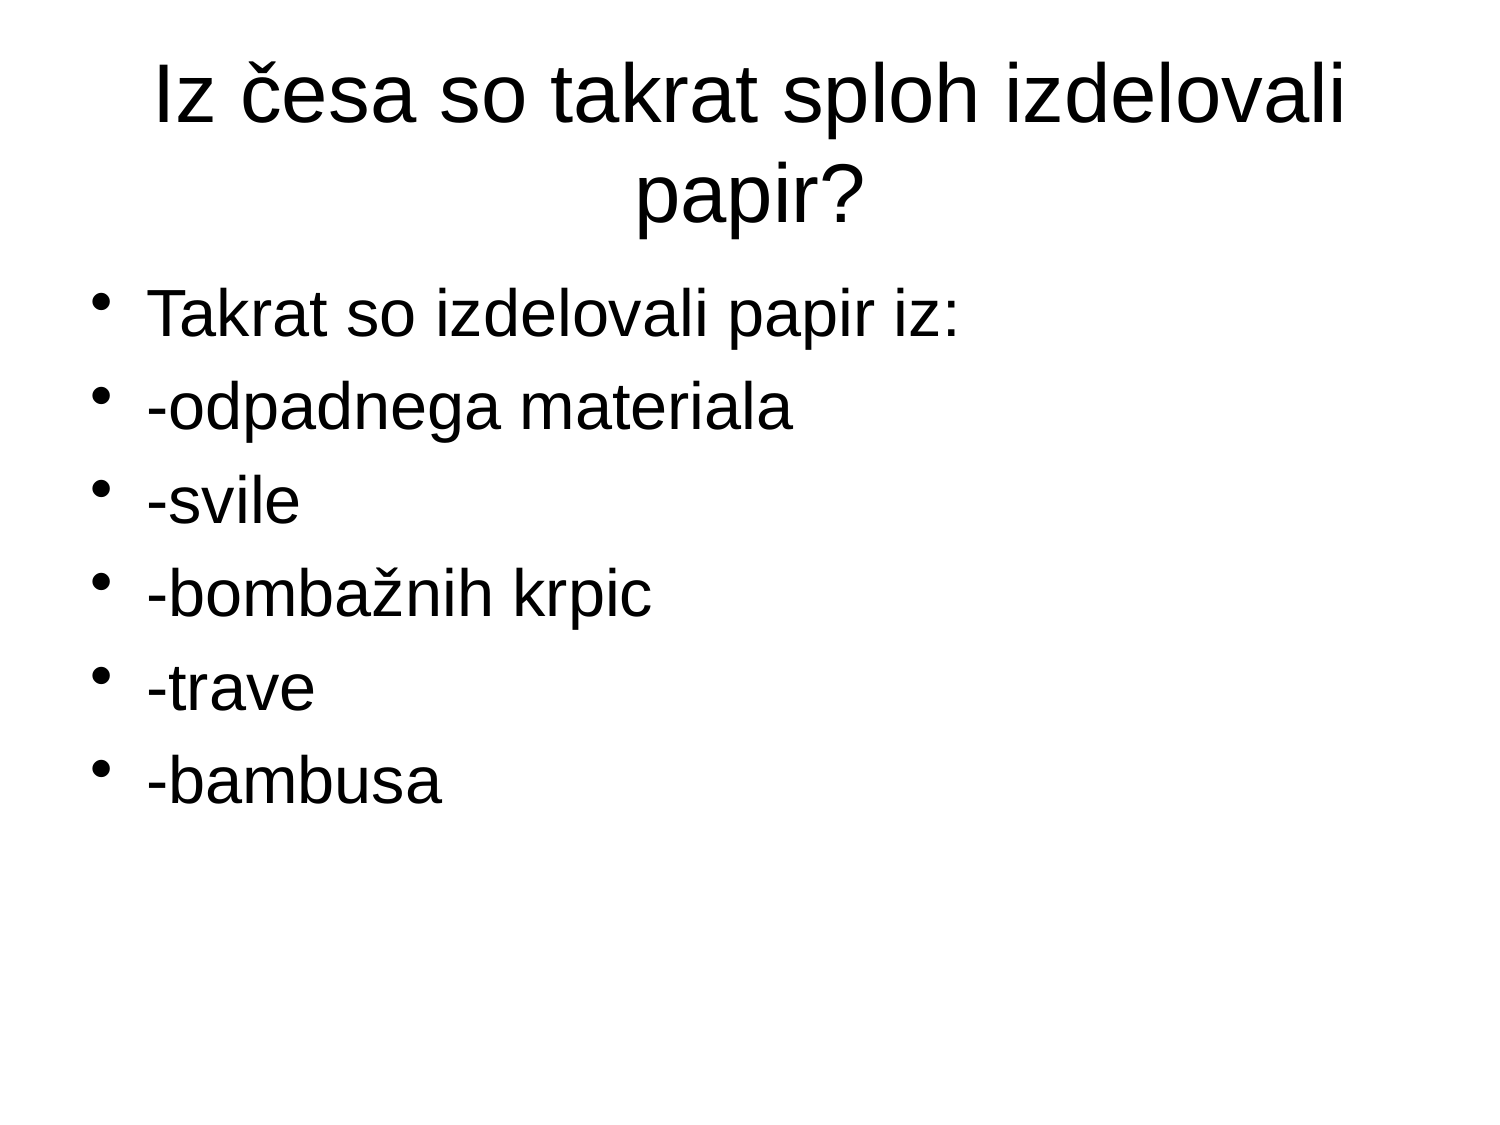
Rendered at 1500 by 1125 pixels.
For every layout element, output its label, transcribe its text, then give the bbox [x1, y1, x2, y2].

list Takrat so izdelovali papir iz: -odpadnega materiala -svile -bombažnih krpic -trave -bambusa [75, 262, 1425, 1005]
title Iz česa so takrat sploh izdelovali papir? [75, 45, 1425, 233]
